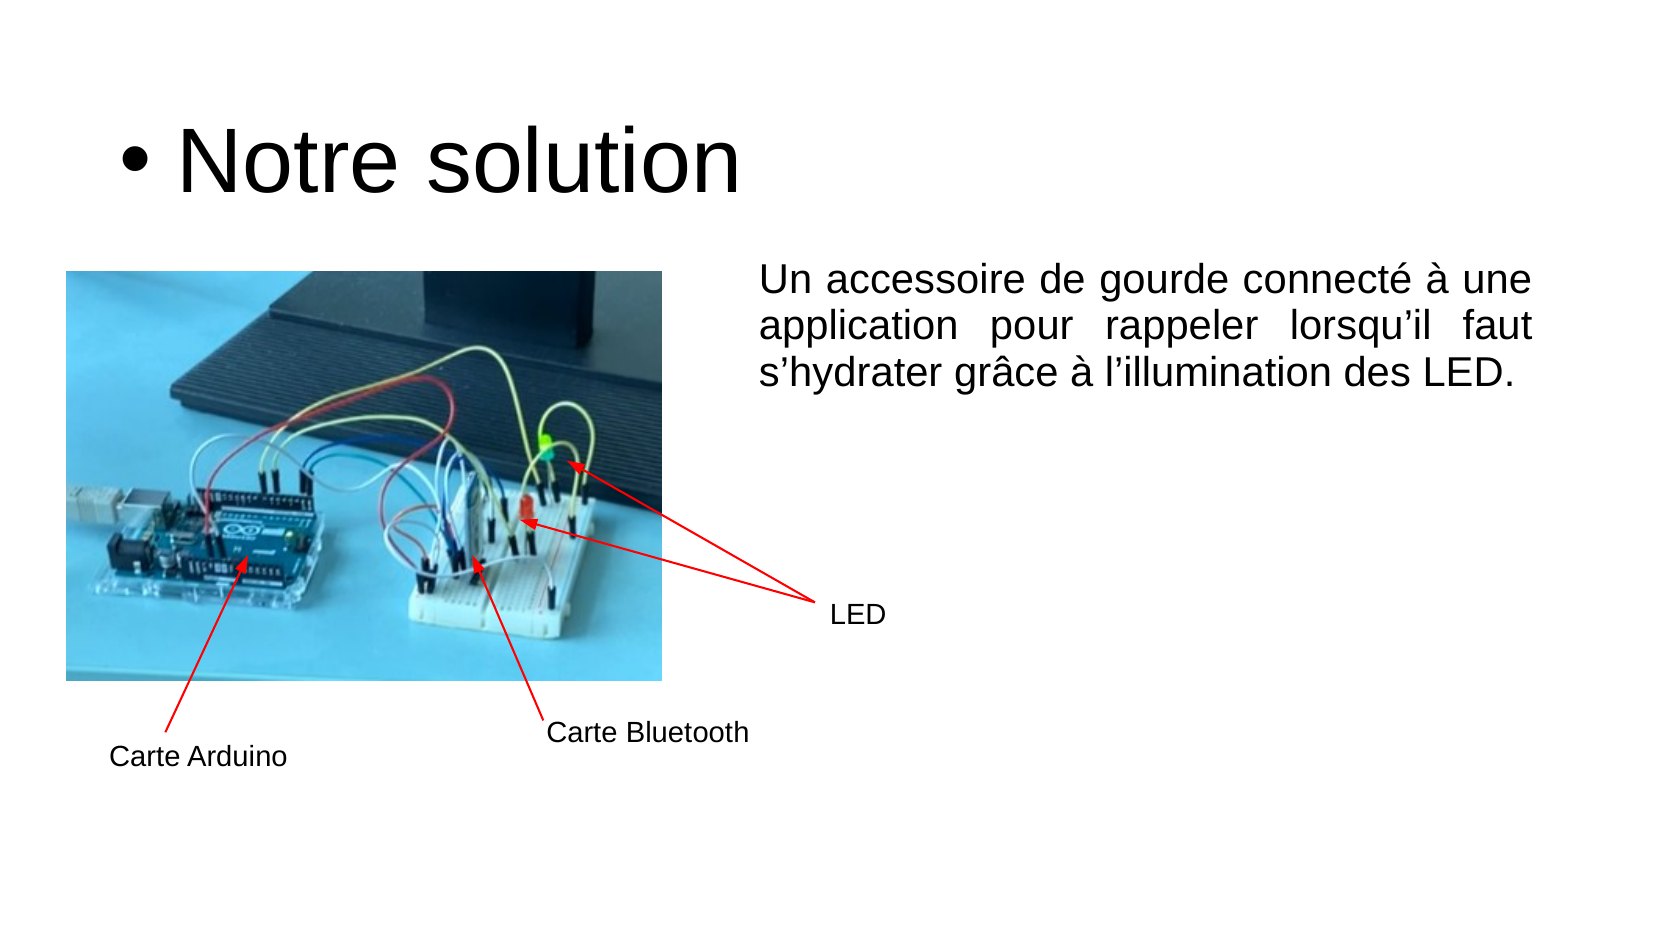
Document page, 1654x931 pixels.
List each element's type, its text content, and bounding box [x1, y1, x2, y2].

picture [66, 271, 662, 681]
text_box Un accessoire de gourde connecté à une application pour rappeler lorsqu’il faut s’hydrater grâce à l’illumination des LED. [744, 248, 1588, 409]
text_box Carte Bluetooth [531, 708, 721, 790]
text_box Carte Arduino [94, 732, 249, 813]
picture [293, 558, 300, 573]
text_box LED [814, 590, 993, 638]
subtitle Notre solution [0, 106, 863, 320]
picture [253, 550, 275, 555]
picture [234, 546, 241, 552]
